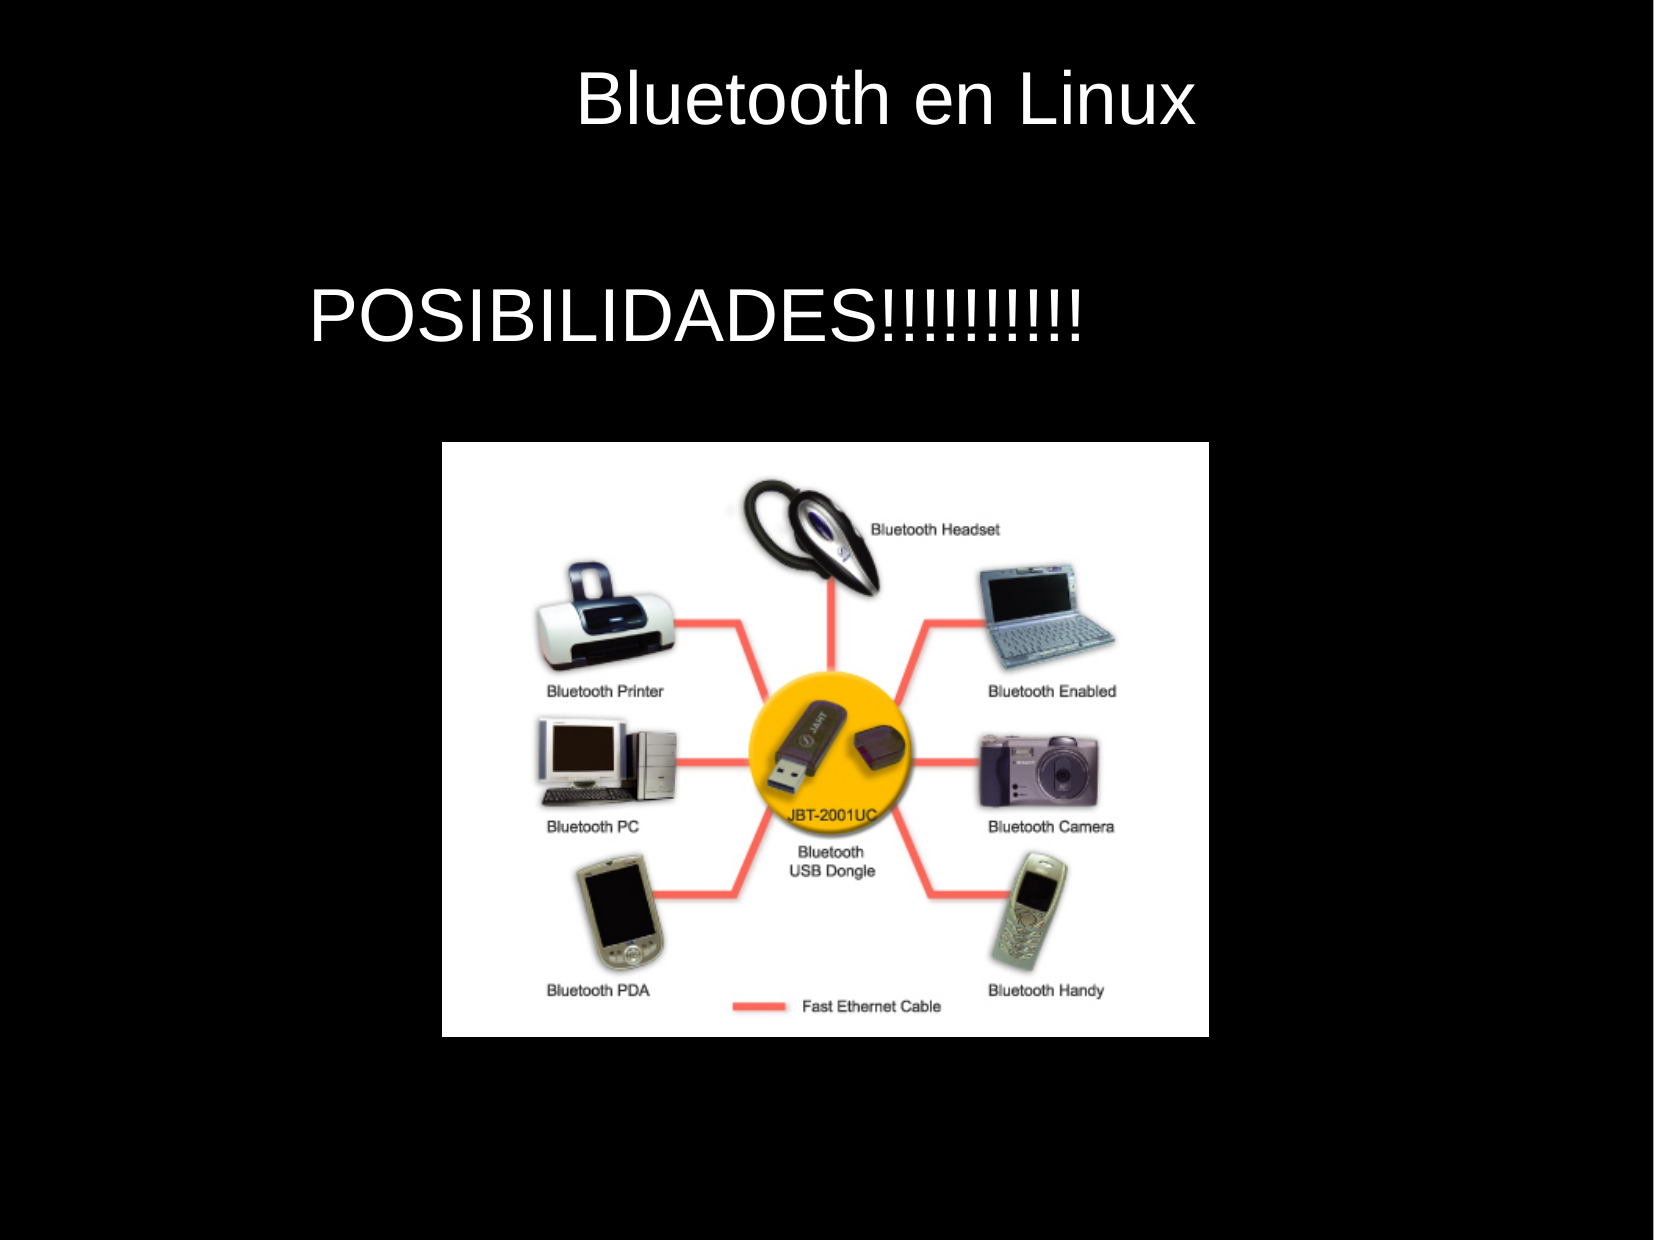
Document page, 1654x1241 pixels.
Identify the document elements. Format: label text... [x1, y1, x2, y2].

picture [442, 442, 1209, 1037]
text_box POSIBILIDADES!!!!!!!!!! [293, 265, 1102, 365]
text_box Bluetooth en Linux [561, 49, 1213, 148]
